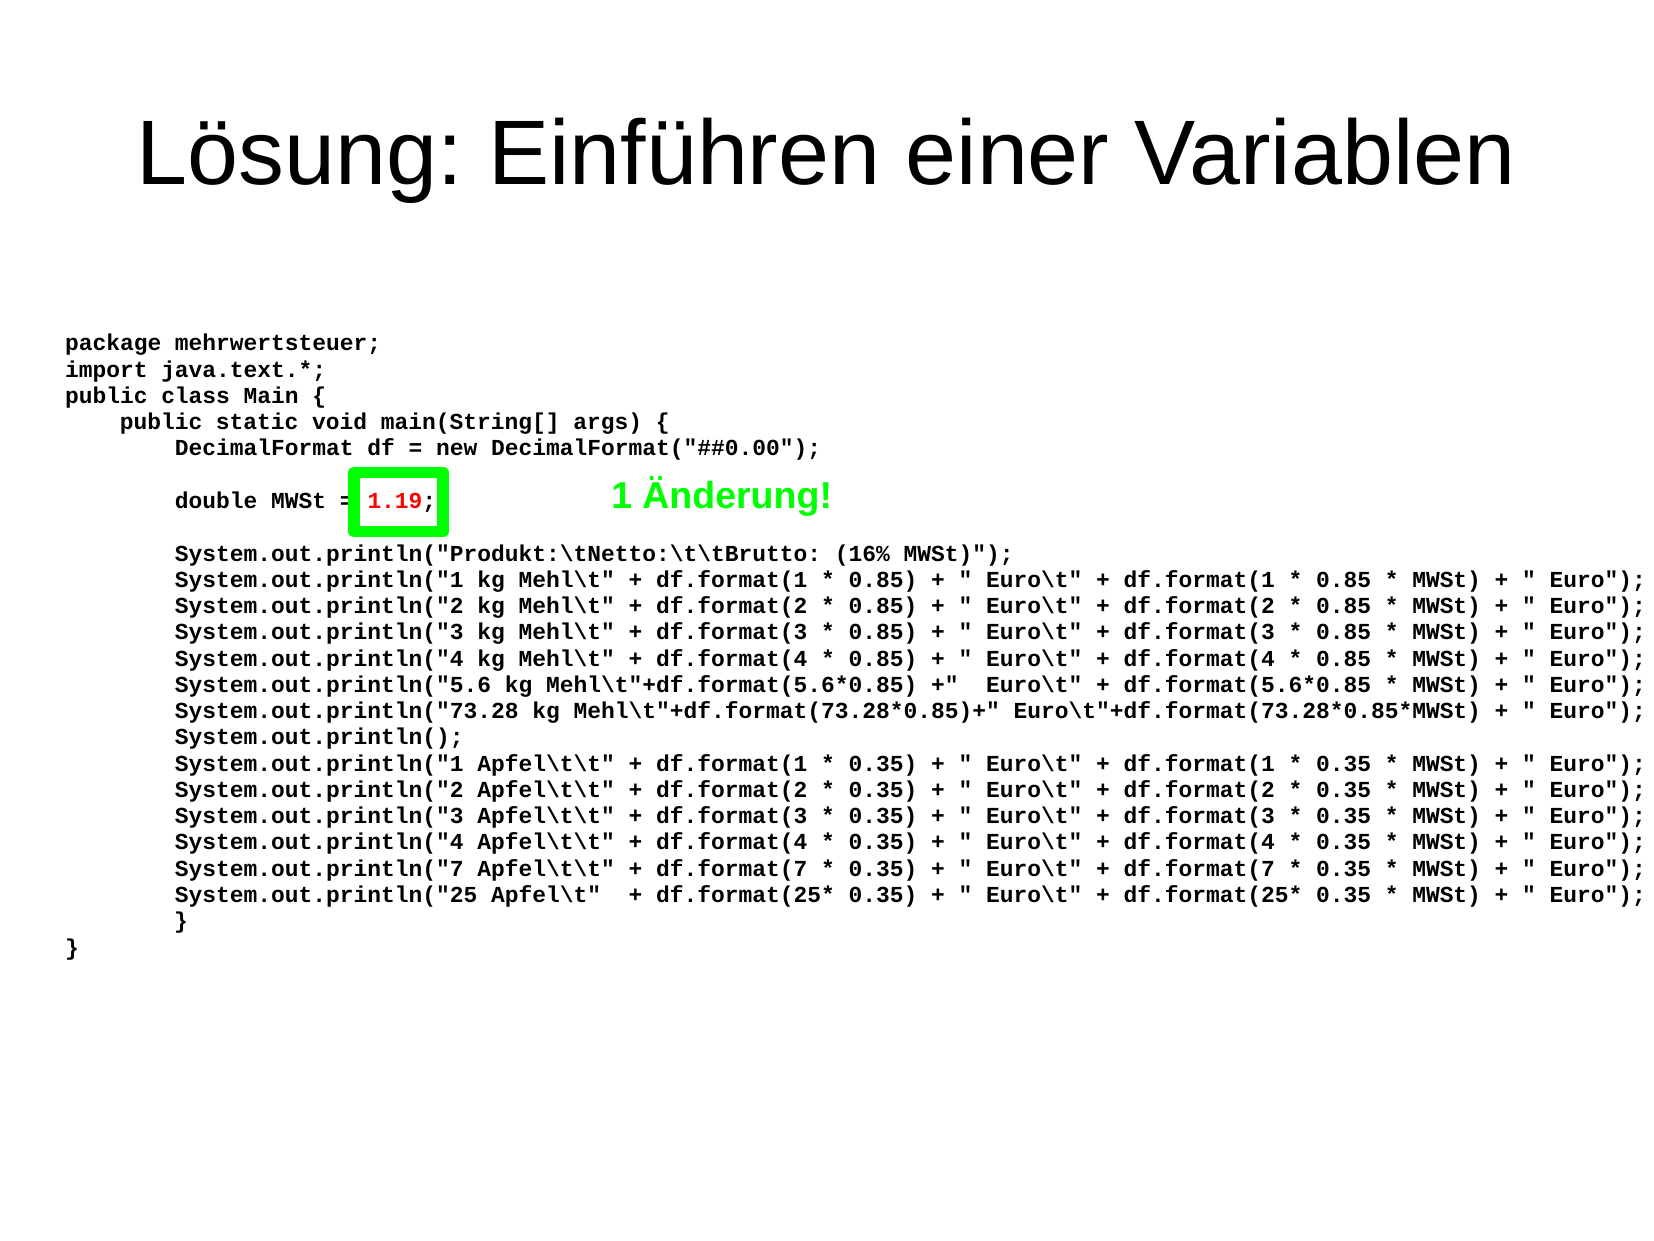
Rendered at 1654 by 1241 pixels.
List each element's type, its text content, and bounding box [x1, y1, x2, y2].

subtitle package mehrwertsteuer; import java.text.*; public class Main { public static void main(String[] args) { DecimalFormat df = new DecimalFormat("##0.00"); double MWSt = 1.19; System.out.println("Produkt:\tNetto:\t\tBrutto: (16% MWSt)"); System.out.println("1 kg Mehl\t" + df.format(1 * 0.85) + " Euro\t" + df.format(1 * 0.85 * MWSt) + " Euro"); System.out.println("2 kg Mehl\t" + df.format(2 * 0.85) + " Euro\t" + df.format(2 * 0.85 * MWSt) + " Euro"); System.out.println("3 kg Mehl\t" + df.format(3 * 0.85) + " Euro\t" + df.format(3 * 0.85 * MWSt) + " Euro"); System.out.println("4 kg Mehl\t" + df.format(4 * 0.85) + " Euro\t" + df.format(4 * 0.85 * MWSt) + " Euro"); System.out.println("5.6 kg Mehl\t"+df.format(5.6*0.85) +" Euro\t" + df.format(5.6*0.85 * MWSt) + " Euro"); System.out.println("73.28 kg Mehl\t"+df.format(73.28*0.85)+" Euro\t"+df.format(73.28*0.85*MWSt) + " Euro"); System.out.println(); System.out.println("1 Apfel\t\t" + df.format(1 * 0.35) + " Euro\t" + df.format(1 * 0.35 * MWSt) + " Euro"); System.out.println("2 Apfel\t\t" + df.format(2 * 0.35) + " Euro\t" + df.format(2 * 0.35 * MWSt) + " Euro"); System.out.println("3 Apfel\t\t" + df.format(3 * 0.35) + " Euro\t" + df.format(3 * 0.35 * MWSt) + " Euro"); System.out.println("4 Apfel\t\t" + df.format(4 * 0.35) + " Euro\t" + df.format(4 * 0.35 * MWSt) + " Euro"); System.out.println("7 Apfel\t\t" + df.format(7 * 0.35) + " Euro\t" + df.format(7 * 0.35 * MWSt) + " Euro"); System.out.println("25 Apfel\t" + df.format(25* 0.35) + " Euro\t" + df.format(25* 0.35 * MWSt) + " Euro"); } } [29, 297, 1654, 1102]
title Lösung: Einführen einer Variablen [82, 56, 1571, 250]
text_box 1 Änderung! [590, 461, 853, 532]
